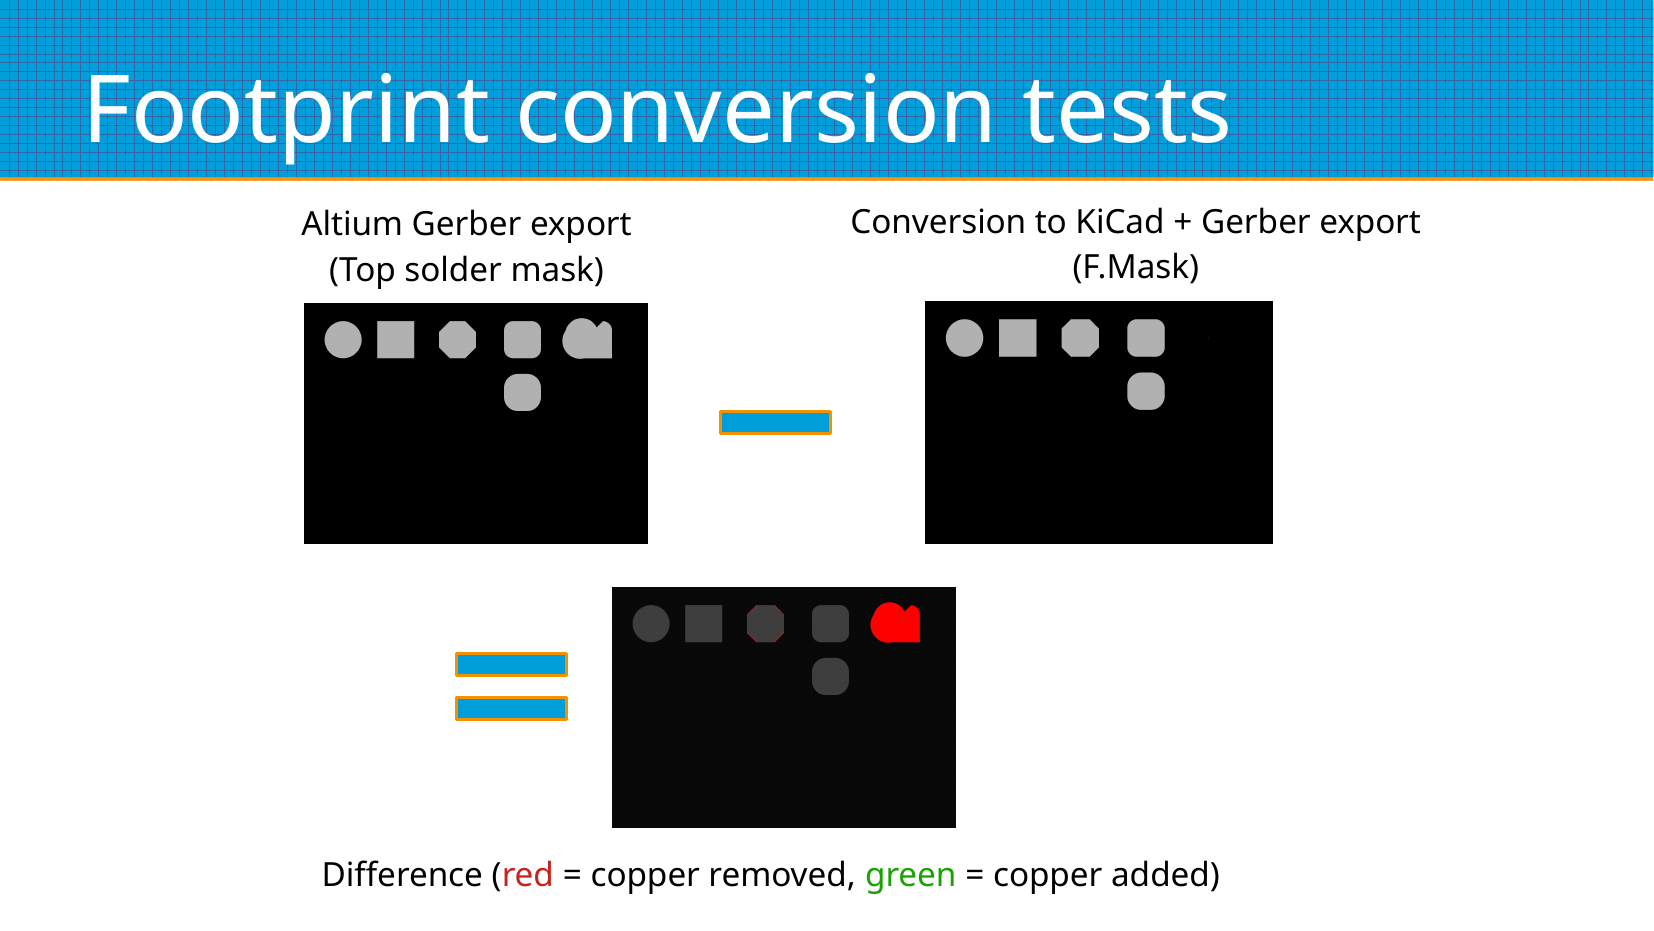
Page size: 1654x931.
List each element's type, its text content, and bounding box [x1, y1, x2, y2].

text_box Conversion to KiCad + Gerber export (F.Mask) [844, 191, 1441, 295]
picture [925, 301, 1273, 544]
text_box [456, 697, 567, 720]
picture [612, 587, 956, 828]
text_box Difference (red = copper removed, green = copper added) [315, 842, 1283, 904]
text_box Altium Gerber export (Top solder mask) [295, 194, 654, 297]
text_box [720, 411, 831, 434]
picture [304, 303, 648, 544]
text_box [456, 653, 567, 676]
title Footprint conversion tests [82, 14, 1571, 171]
